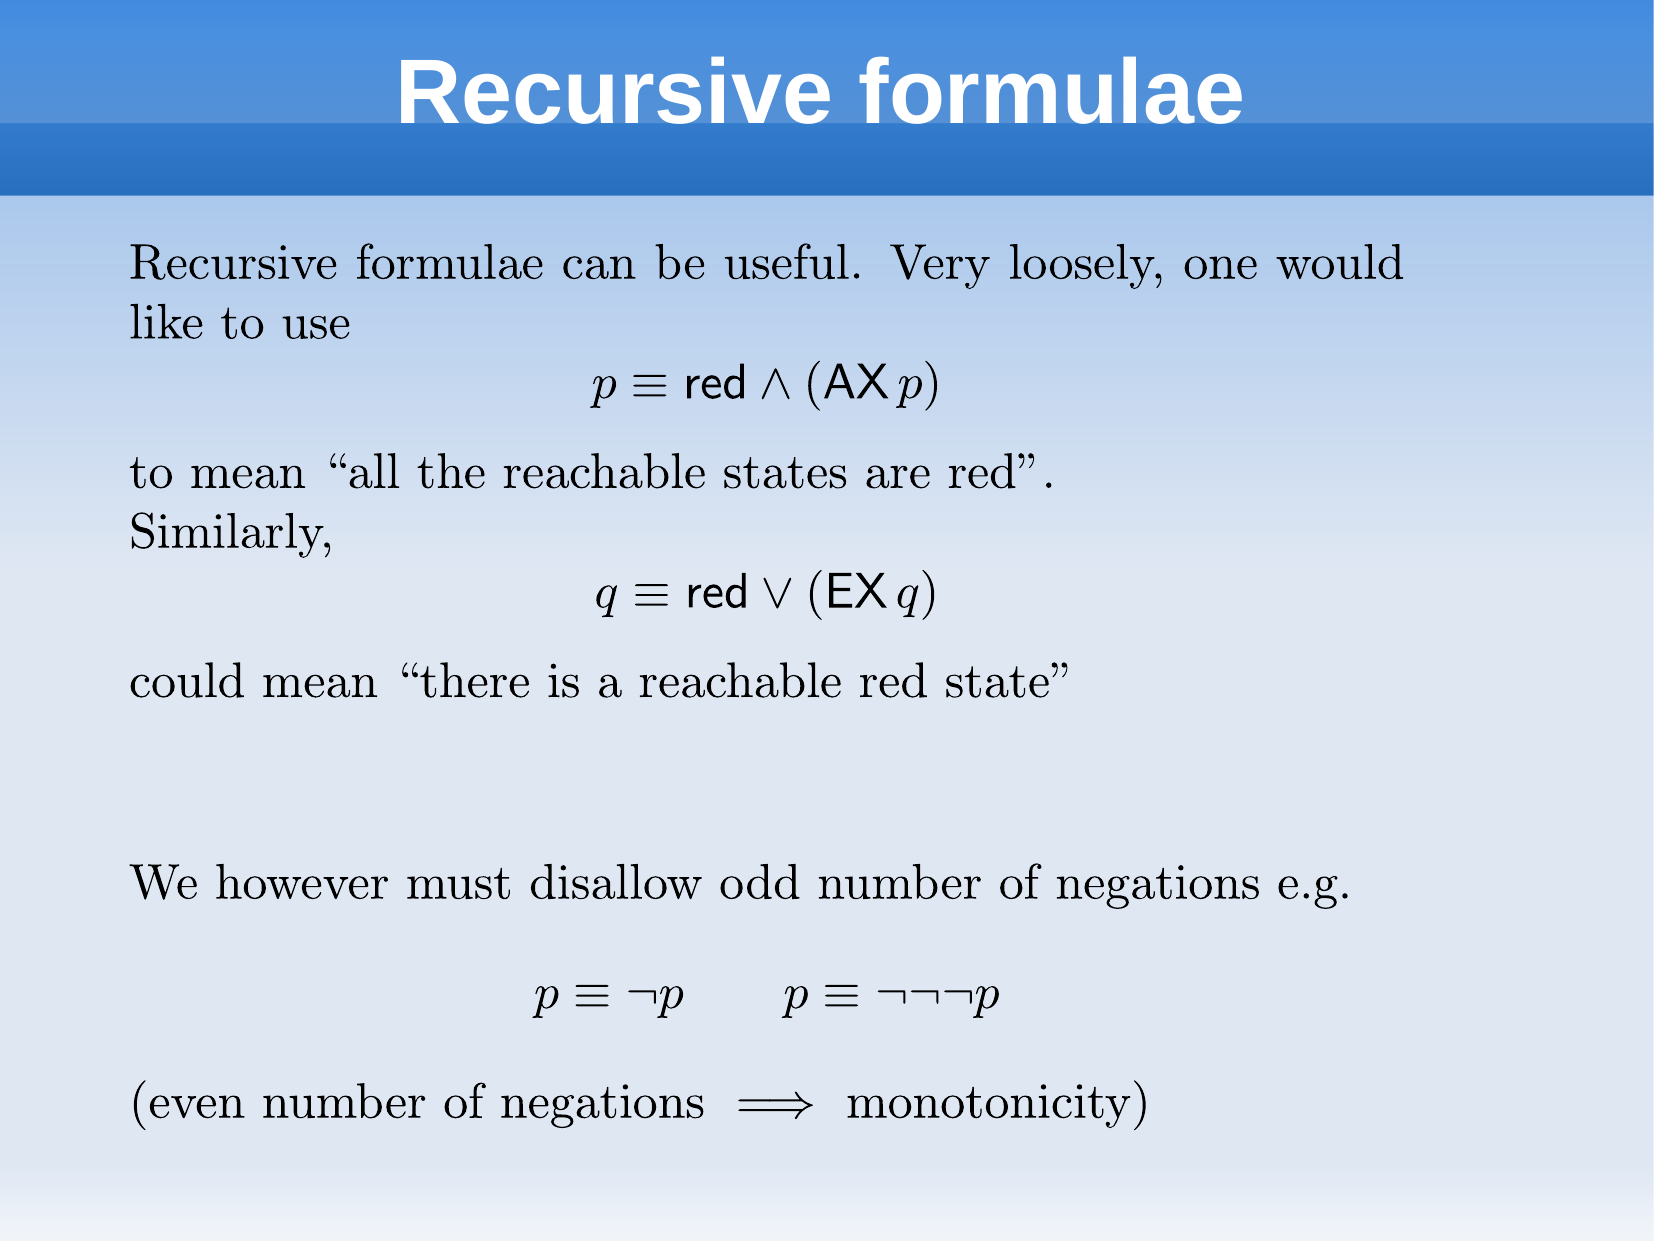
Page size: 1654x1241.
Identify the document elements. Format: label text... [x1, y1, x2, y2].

picture [0, 0, 1654, 1241]
text_box [128, 243, 1405, 1131]
title Recursive formulae [76, 0, 1565, 188]
